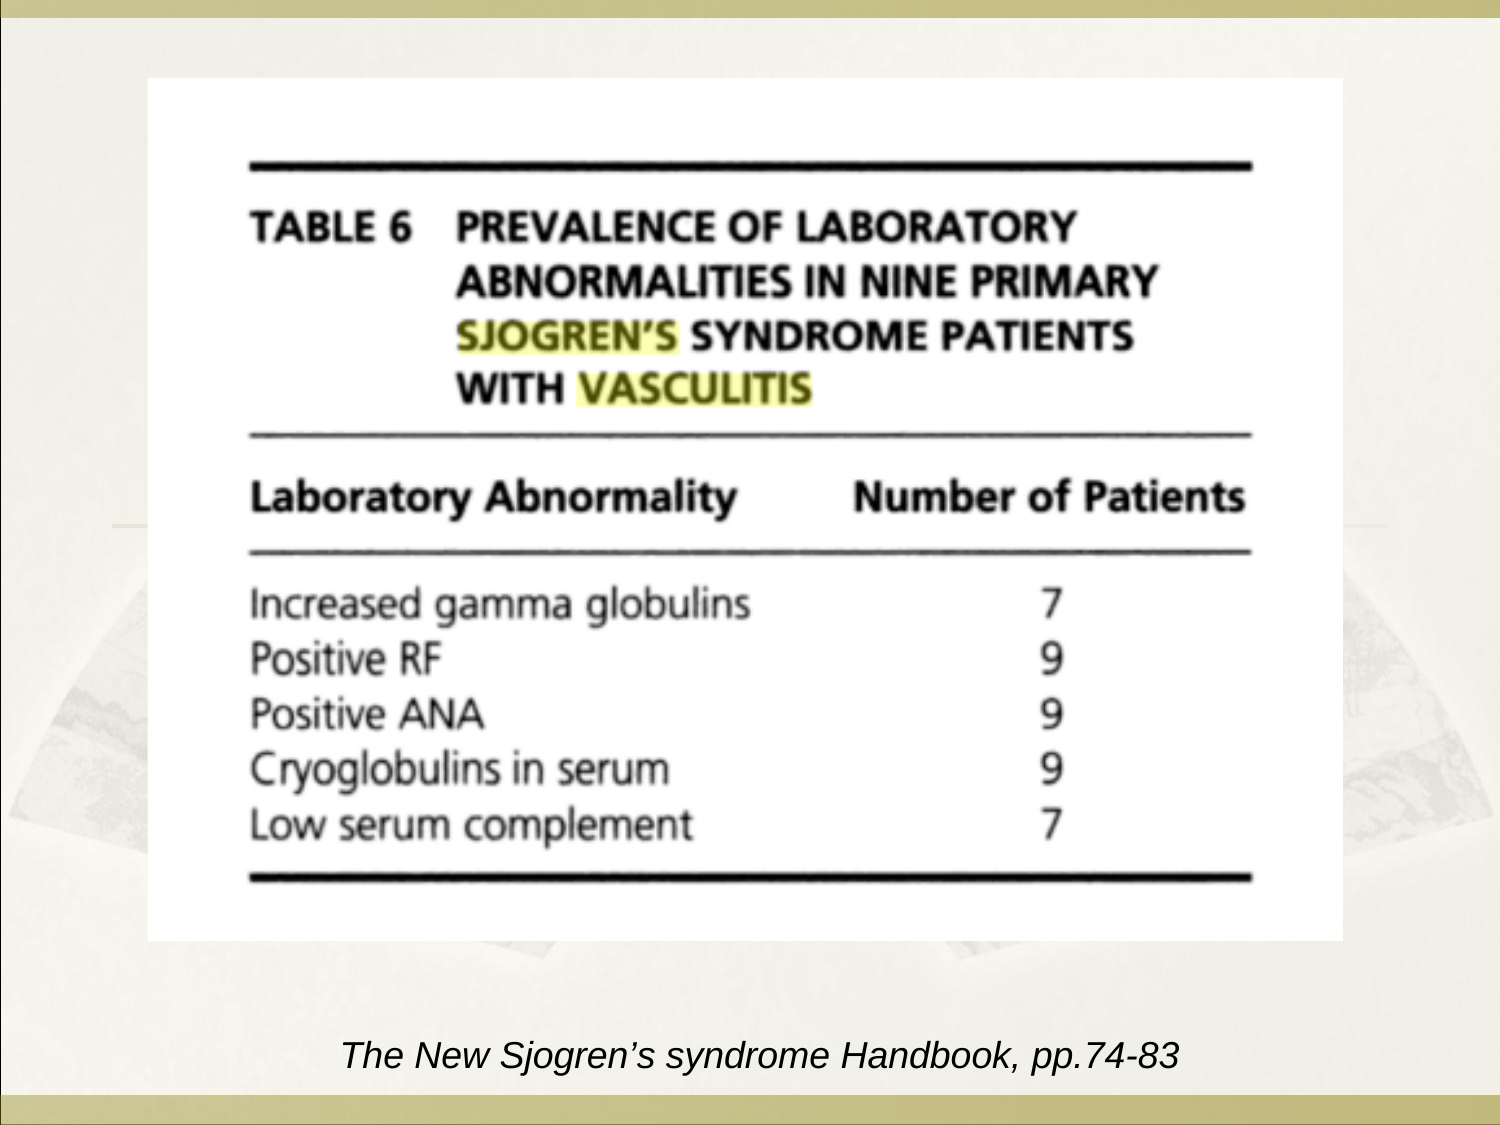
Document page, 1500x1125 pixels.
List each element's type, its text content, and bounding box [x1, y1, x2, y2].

picture [0, 18, 1500, 1095]
text_box The New Sjogren’s syndrome Handbook, pp.74-83 [324, 1023, 1412, 1084]
